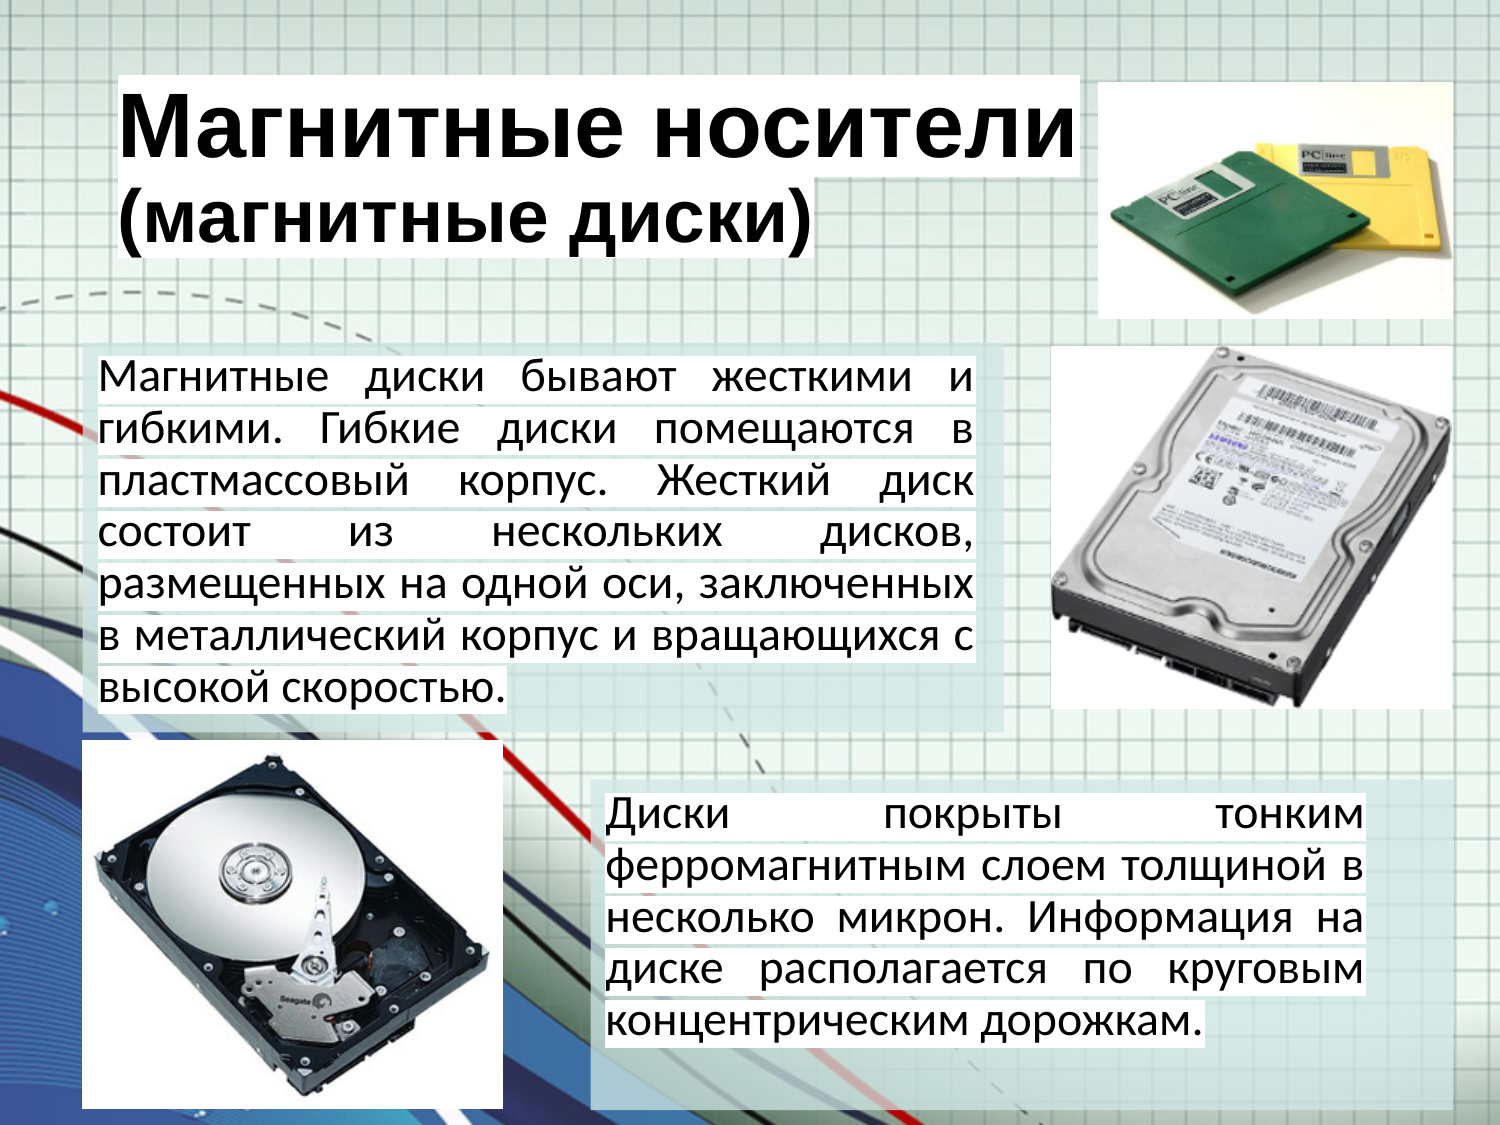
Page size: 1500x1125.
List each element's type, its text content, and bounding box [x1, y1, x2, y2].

list Диски покрыты тонким ферромагнитным слоем толщиной в несколько микрон. Информация на диске располагается по круговым концентрическим дорожкам. [590, 779, 1453, 1111]
title Магнитные носители (магнитные диски) [103, 59, 1397, 278]
picture [0, 0, 1500, 1125]
list Магнитные диски бывают жесткими и гибкими. Гибкие диски помещаются в пластмассовый корпус. Жесткий диск состоит из нескольких дисков, размещенных на одной оси, заключенных в металлический корпус и вращающихся с высокой скоростью. [82, 342, 1004, 733]
